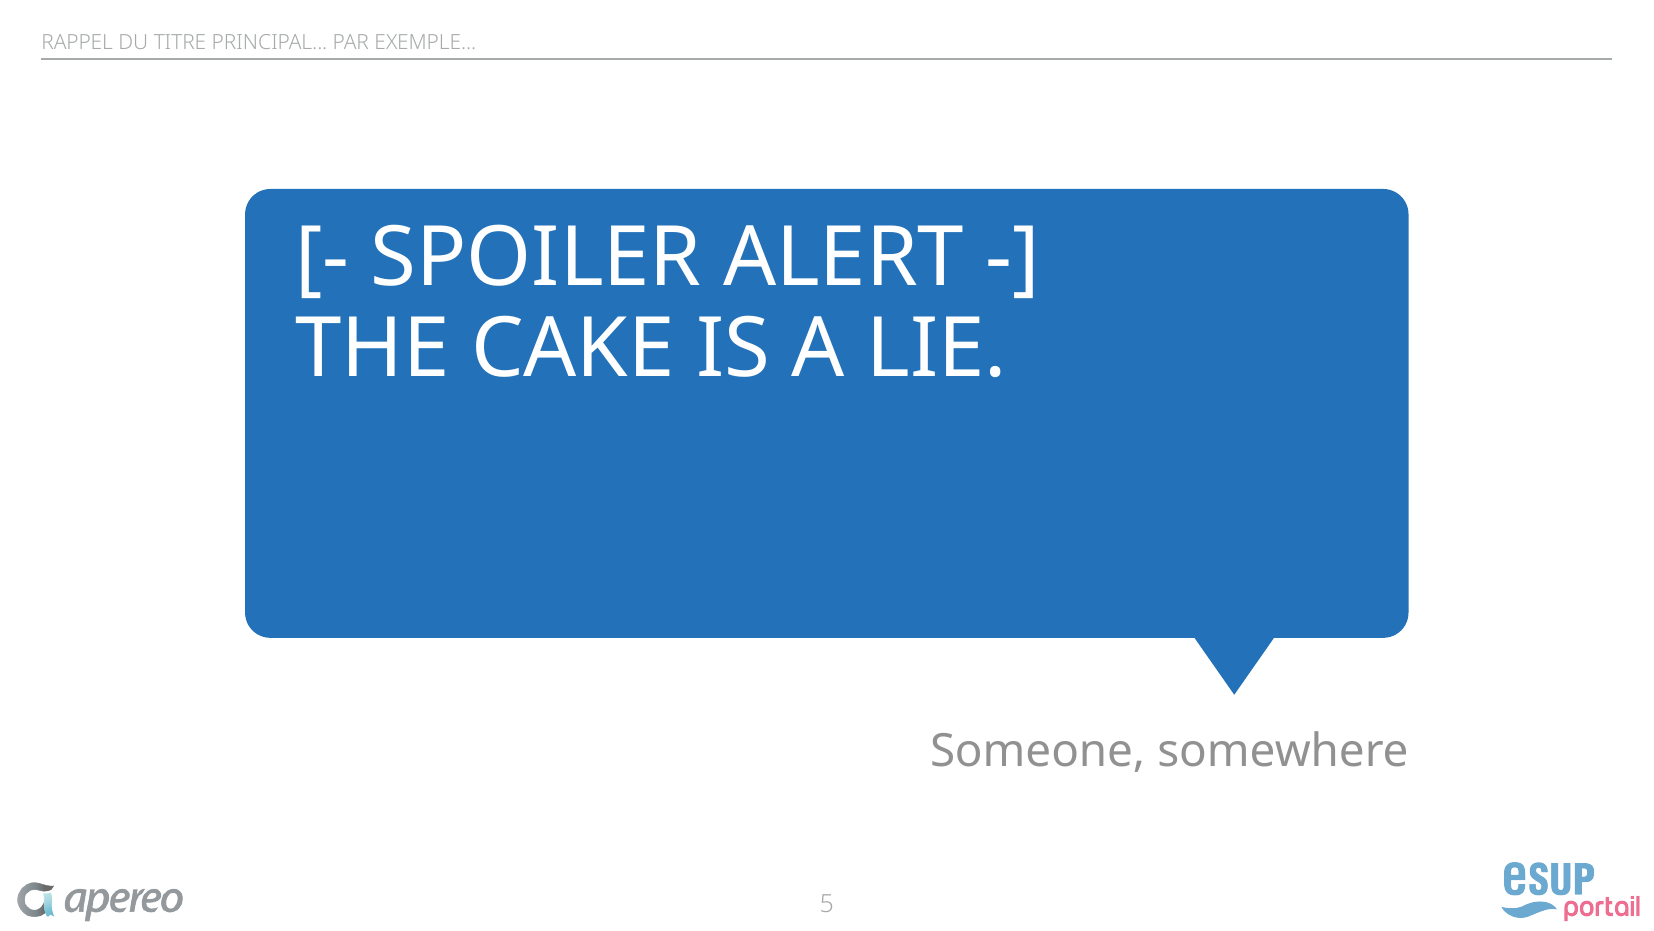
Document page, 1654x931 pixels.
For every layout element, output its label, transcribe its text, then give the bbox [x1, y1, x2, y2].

text_box [1440, 820, 1642, 922]
text_box [- SPOILER ALERT -] THE CAKE IS A LIE. [295, 212, 1359, 615]
text_box <number> [785, 885, 869, 931]
text_box RAPPEL DU TITRE PRINCIPAL... PAR EXEMPLE... [41, 0, 1619, 56]
text_box [245, 188, 1409, 695]
text_box [0, 874, 195, 922]
text_box Someone, somewhere [817, 717, 1409, 786]
